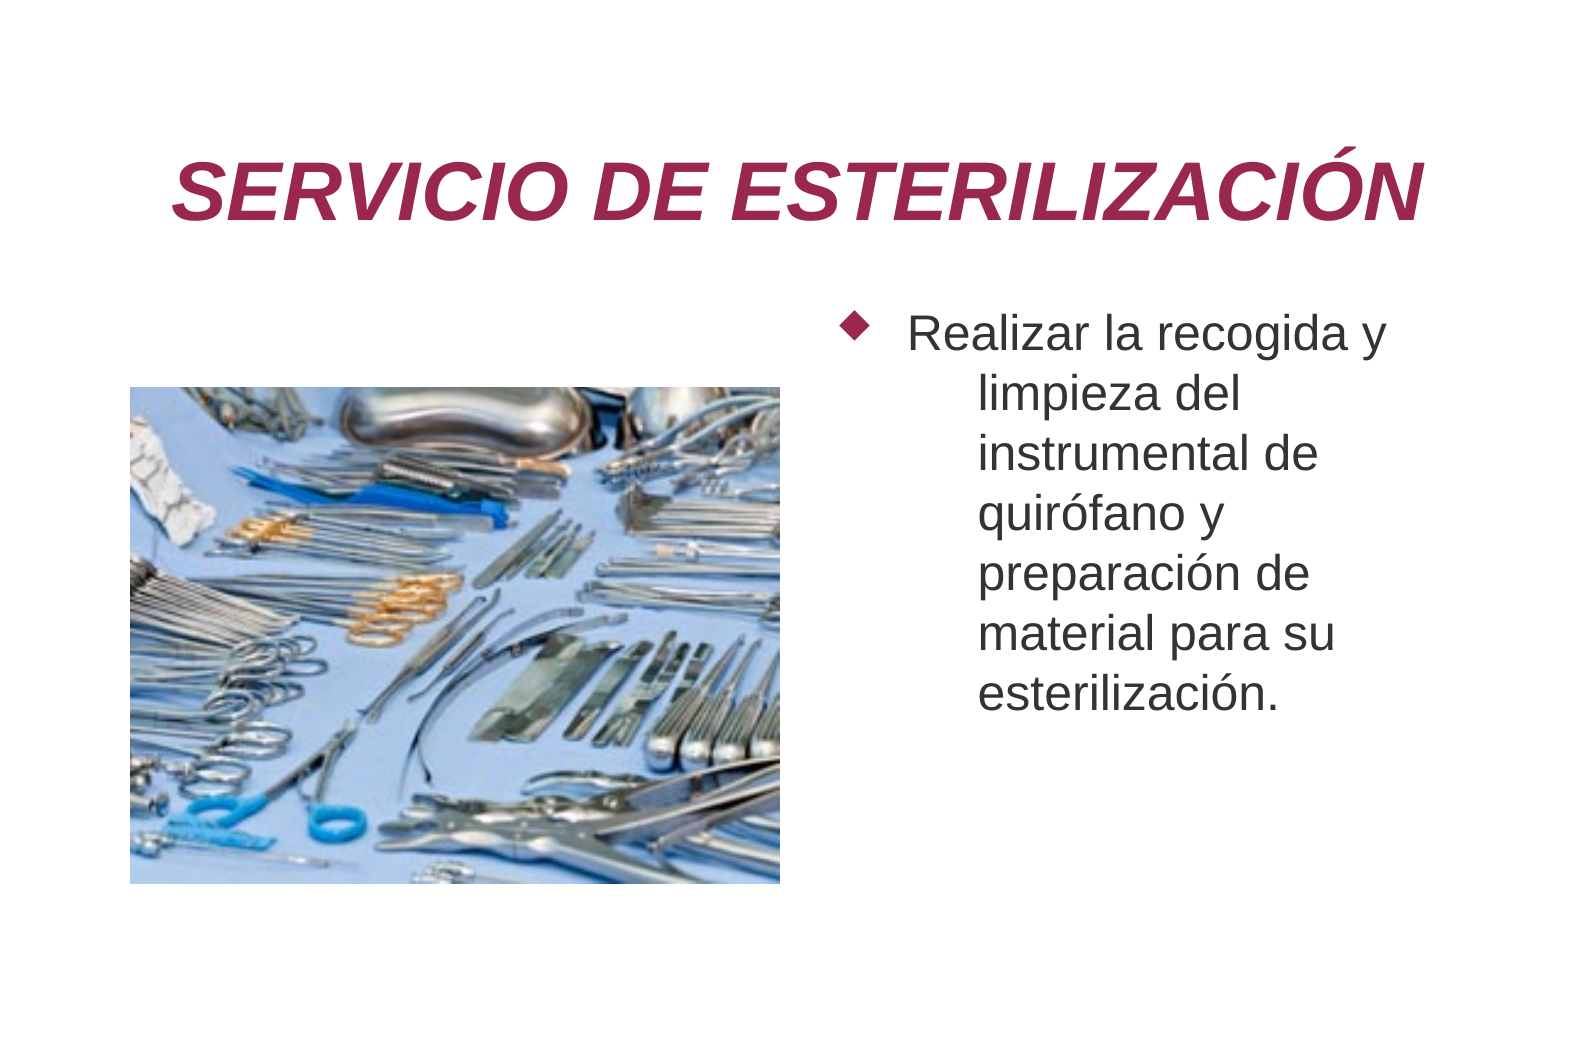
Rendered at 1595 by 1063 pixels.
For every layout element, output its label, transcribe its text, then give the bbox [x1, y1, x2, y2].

title SERVICIO DE ESTERILIZACIÓN [117, 105, 1479, 269]
picture [130, 387, 780, 884]
list Realizar la recogida y limpieza del instrumental de quirófano y preparación de material para su esterilización. [812, 300, 1463, 956]
